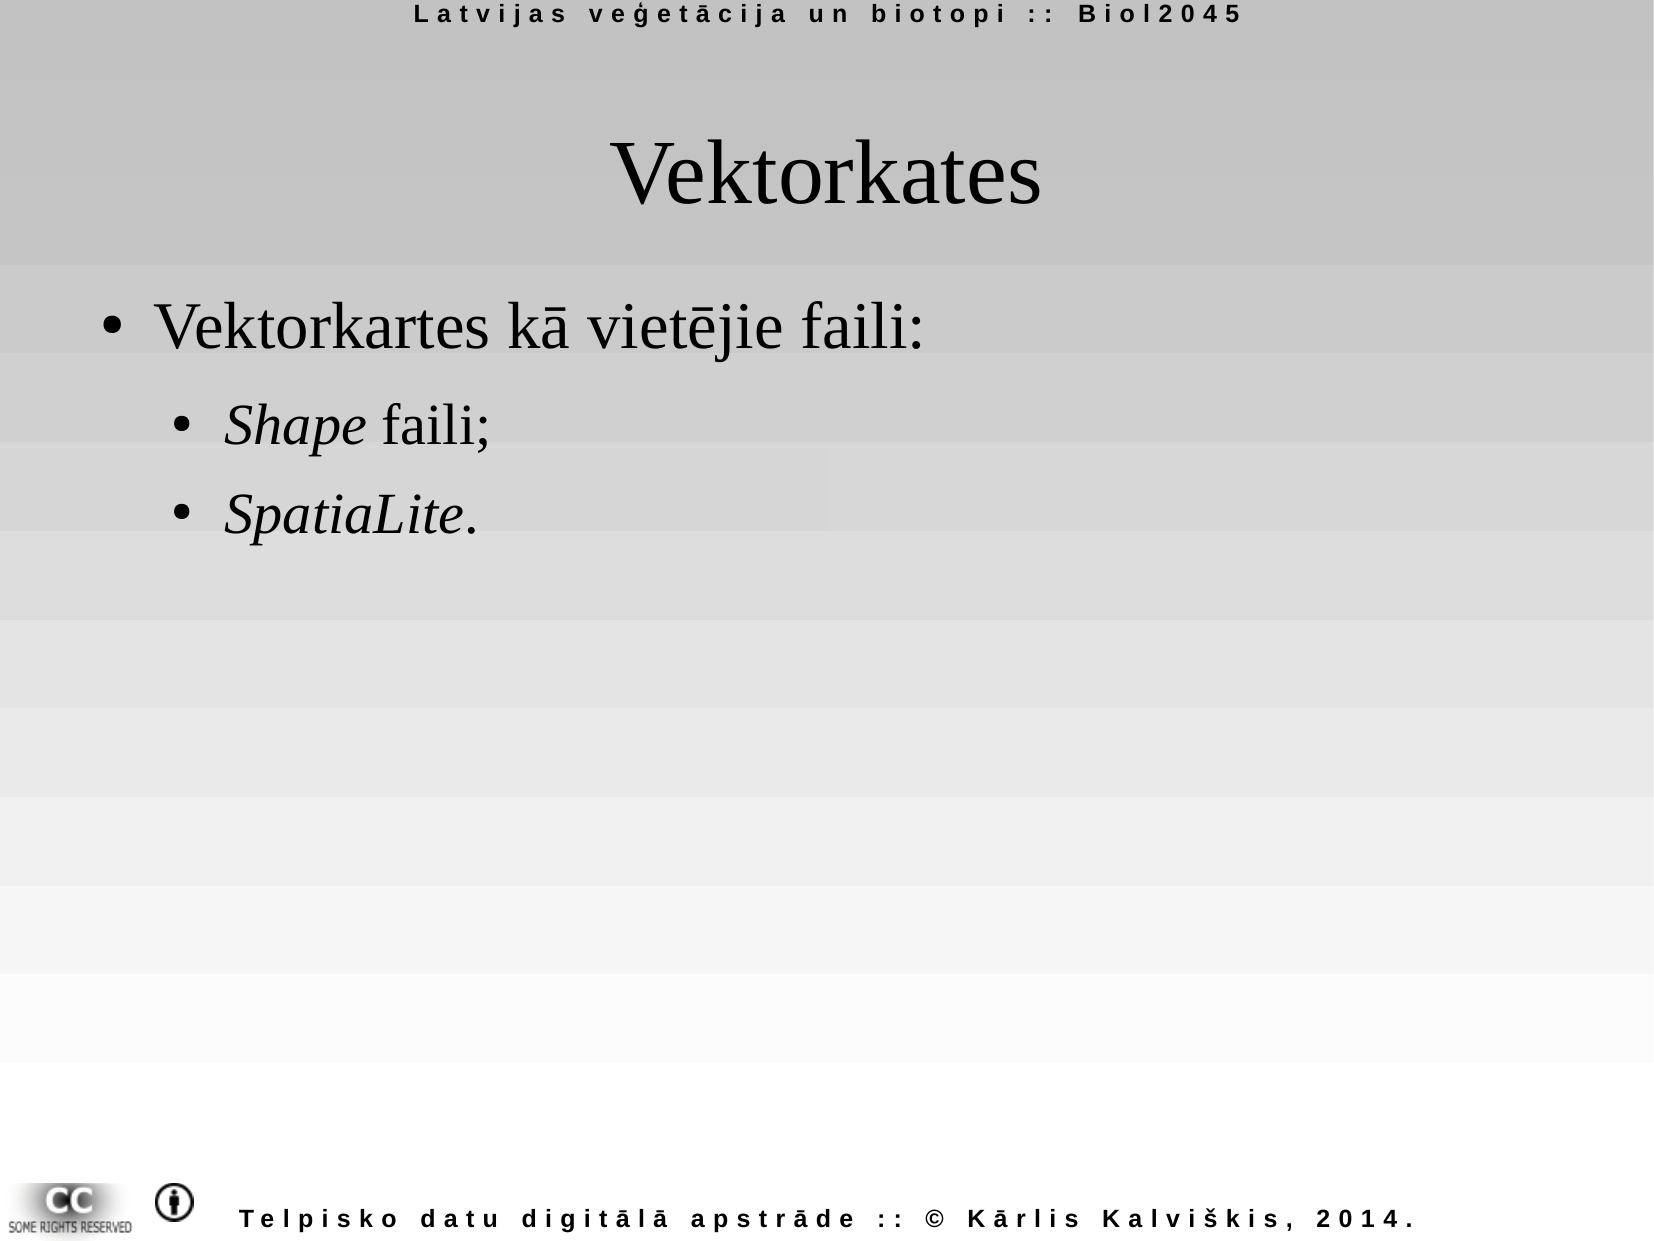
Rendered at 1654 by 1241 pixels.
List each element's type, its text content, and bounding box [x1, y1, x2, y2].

title Vektorkates [29, 49, 1625, 296]
picture [0, 0, 1654, 1241]
list Vektorkartes kā vietējie faili: Shape faili; SpatiaLite. [44, 289, 1610, 1113]
